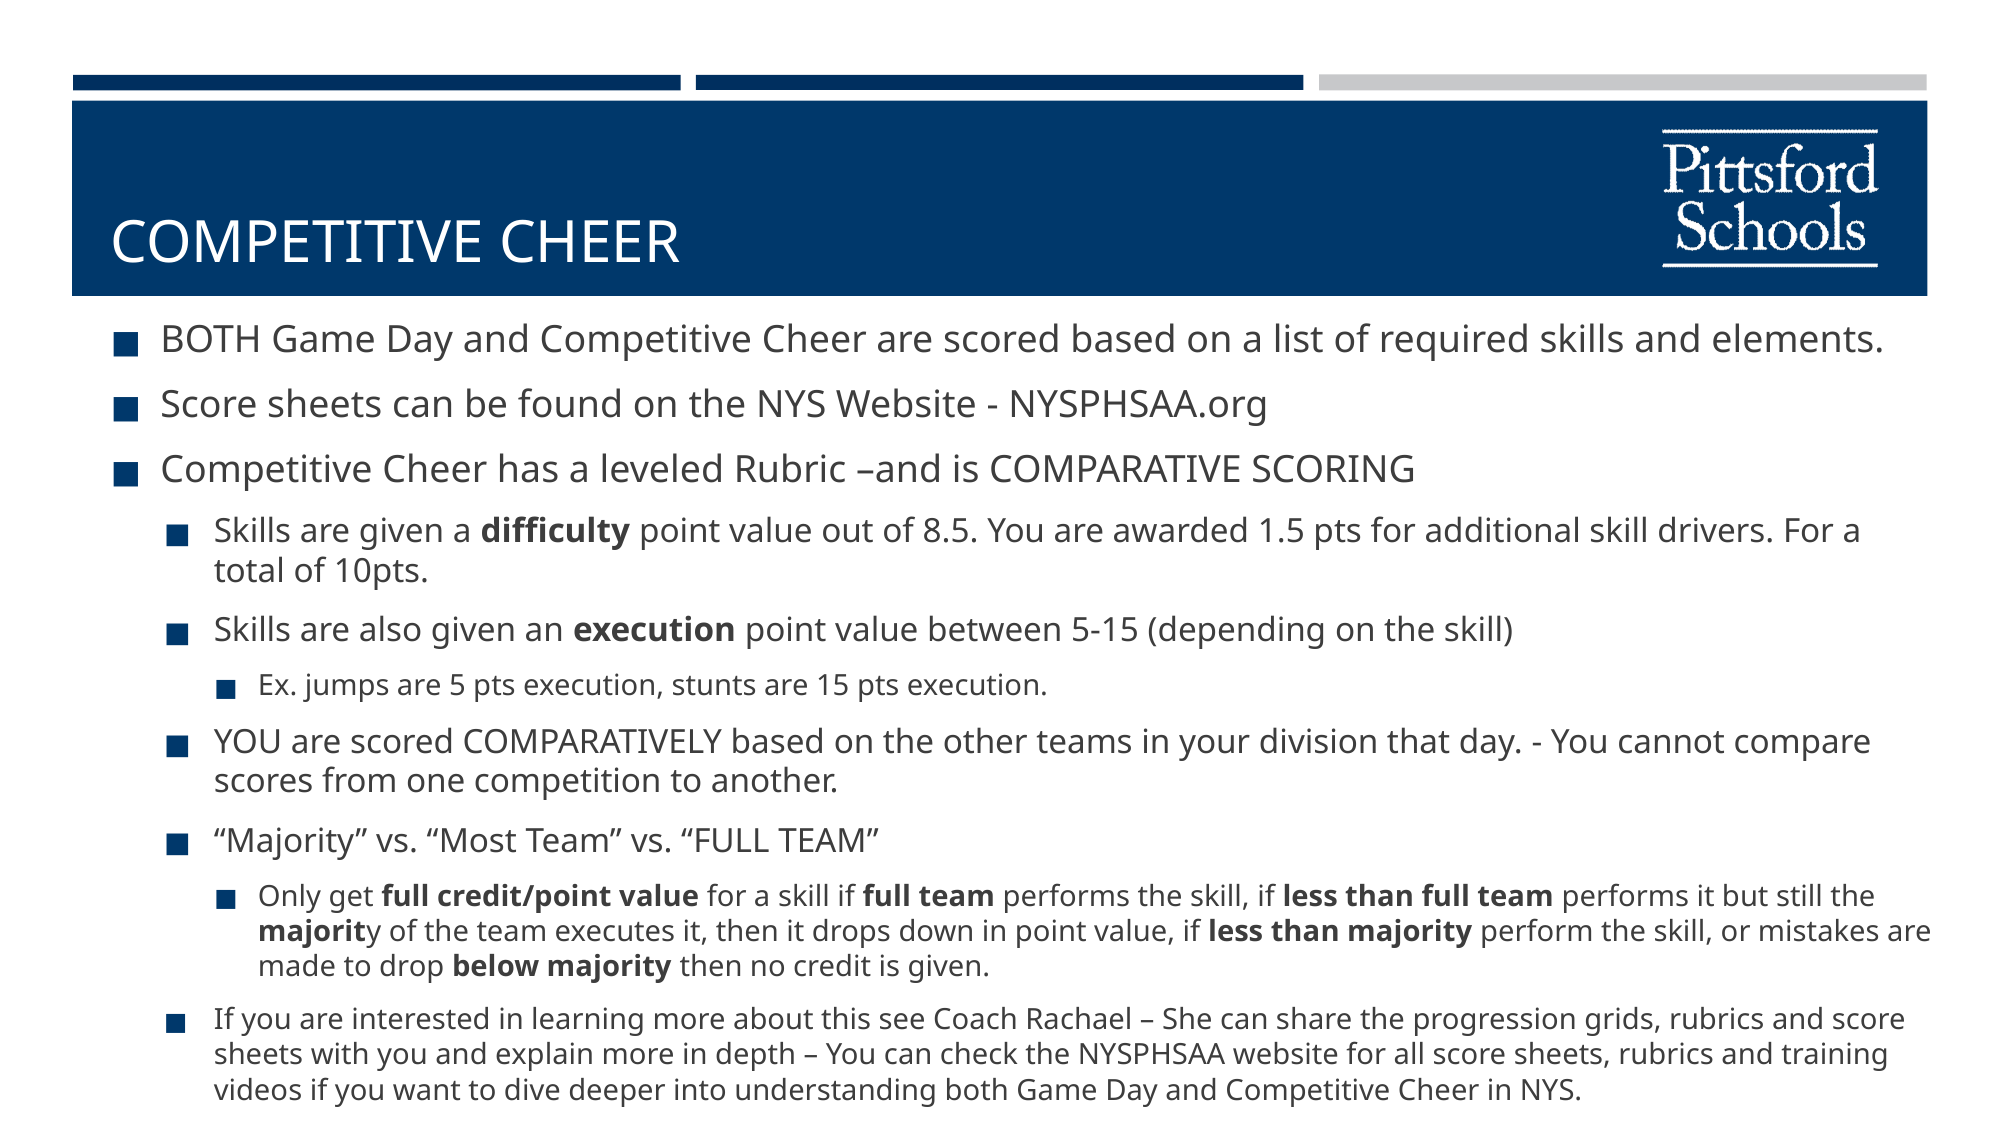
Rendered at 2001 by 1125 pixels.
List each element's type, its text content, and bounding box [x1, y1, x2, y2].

list BOTH Game Day and Competitive Cheer are scored based on a list of required skills and elements. Score sheets can be found on the NYS Website - NYSPHSAA.org Competitive Cheer has a leveled Rubric –and is COMPARATIVE SCORING Skills are given a difficulty point value out of 8.5. You are awarded 1.5 pts for additional skill drivers. For a total of 10pts. Skills are also given an execution point value between 5-15 (depending on the skill) Ex. jumps are 5 pts execution, stunts are 15 pts execution. YOU are scored COMPARATIVELY based on the other teams in your division that day. - You cannot compare scores from one competition to another. “Majority” vs. “Most Team” vs. “FULL TEAM” Only get full credit/point value for a skill if full team performs the skill, if less than full team performs it but still the majority of the team executes it, then it drops down in point value, if less than majority perform the skill, or mistakes are made to drop below majority then no credit is given. If you are interested in learning more about this see Coach Rachael – She can share the progression grids, rubrics and score sheets with you and explain more in depth – You can check the NYSPHSAA website for all score sheets, rubrics and training videos if you want to dive deeper into understanding both Game Day and Competitive Cheer in NYS. [95, 295, 1956, 1125]
picture [1625, 94, 1916, 295]
title COMPETITIVE CHEER [95, 115, 1905, 282]
